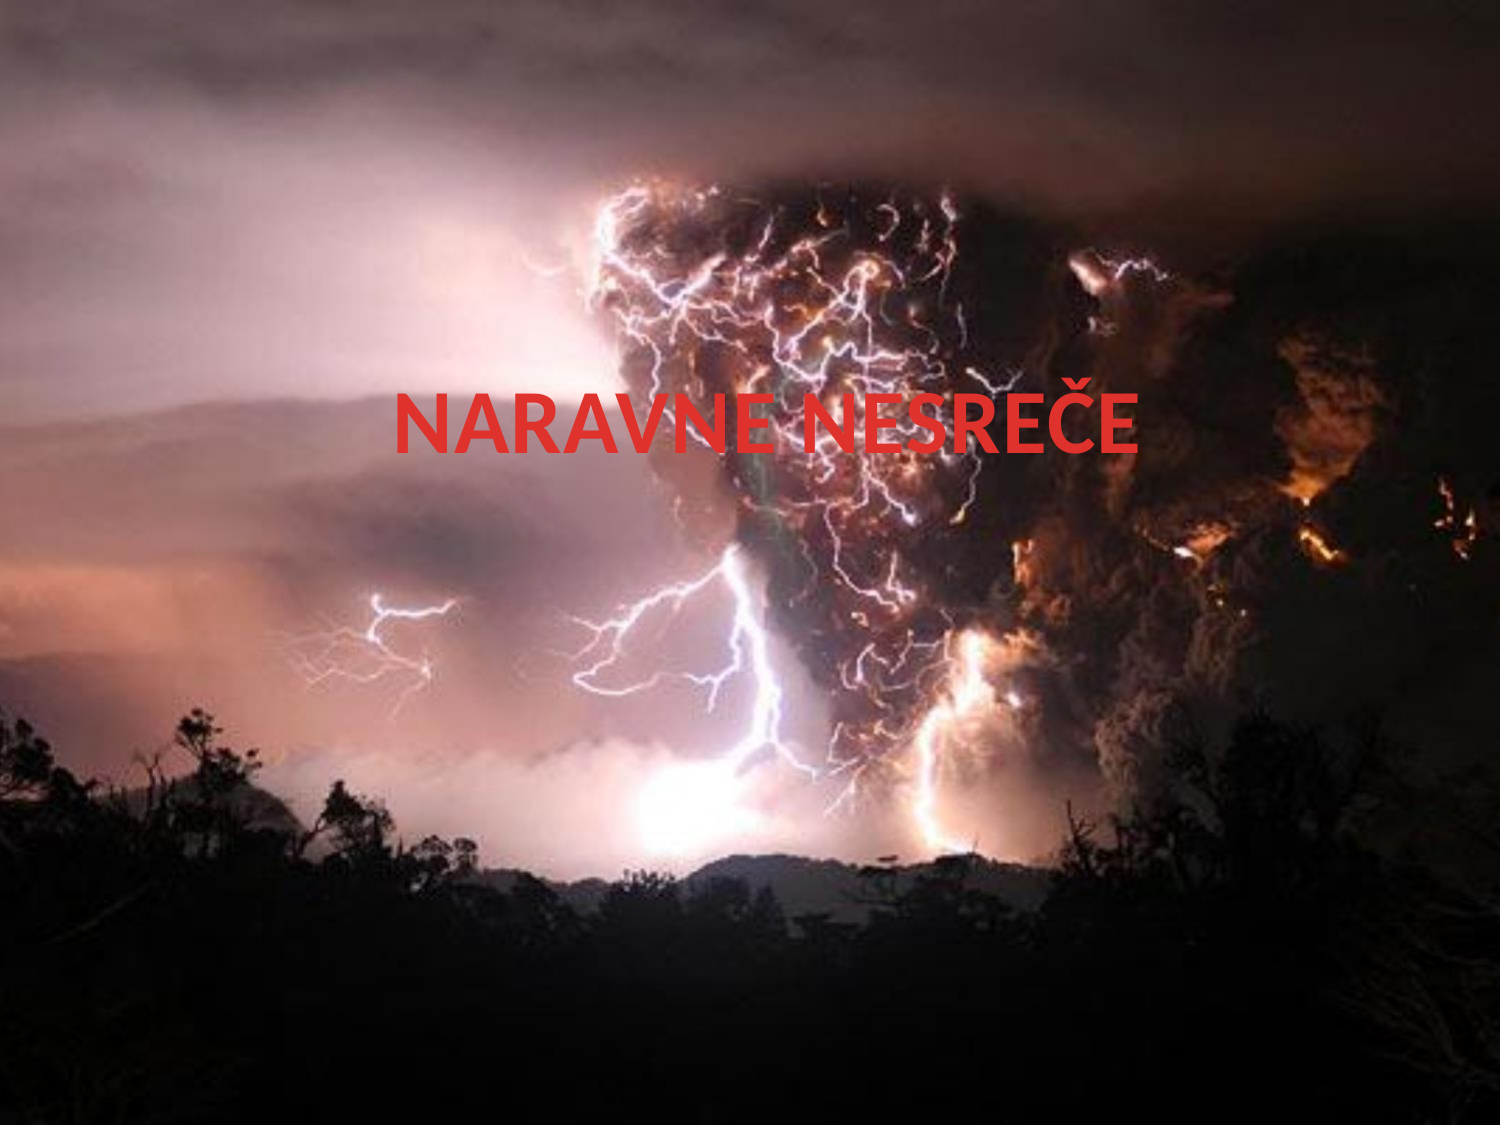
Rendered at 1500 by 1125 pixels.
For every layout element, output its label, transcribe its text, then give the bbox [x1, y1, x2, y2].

picture [0, 0, 1500, 1125]
title NARAVNE NESREČE [112, 243, 1424, 591]
